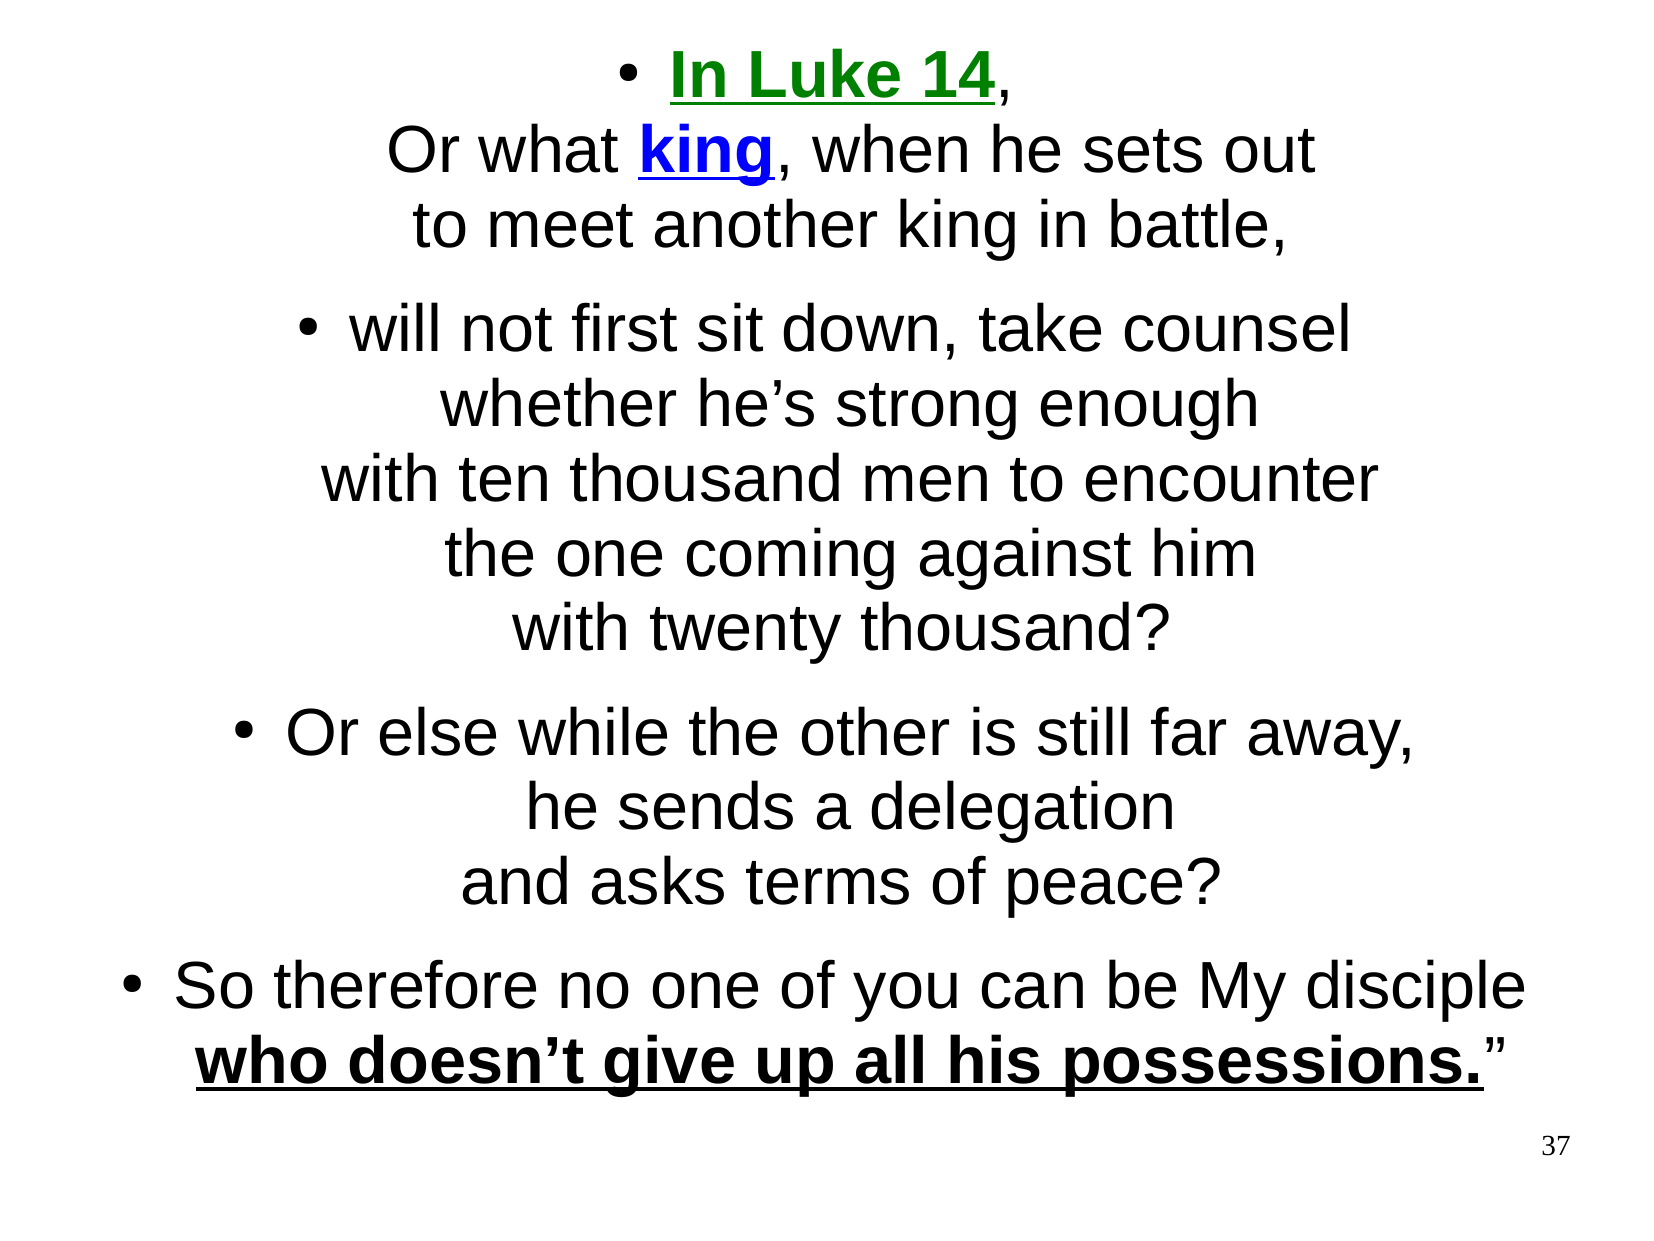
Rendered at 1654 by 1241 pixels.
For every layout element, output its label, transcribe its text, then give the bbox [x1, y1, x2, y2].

list In Luke 14, Or what king, when he sets out to meet another king in battle, will not first sit down, take counsel whether he’s strong enough with ten thousand men to encounter the one coming against him with twenty thousand? Or else while the other is still far away, he sends a delegation and asks terms of peace? So therefore no one of you can be My disciple who doesn’t give up all his possessions.” [37, 37, 1613, 1201]
